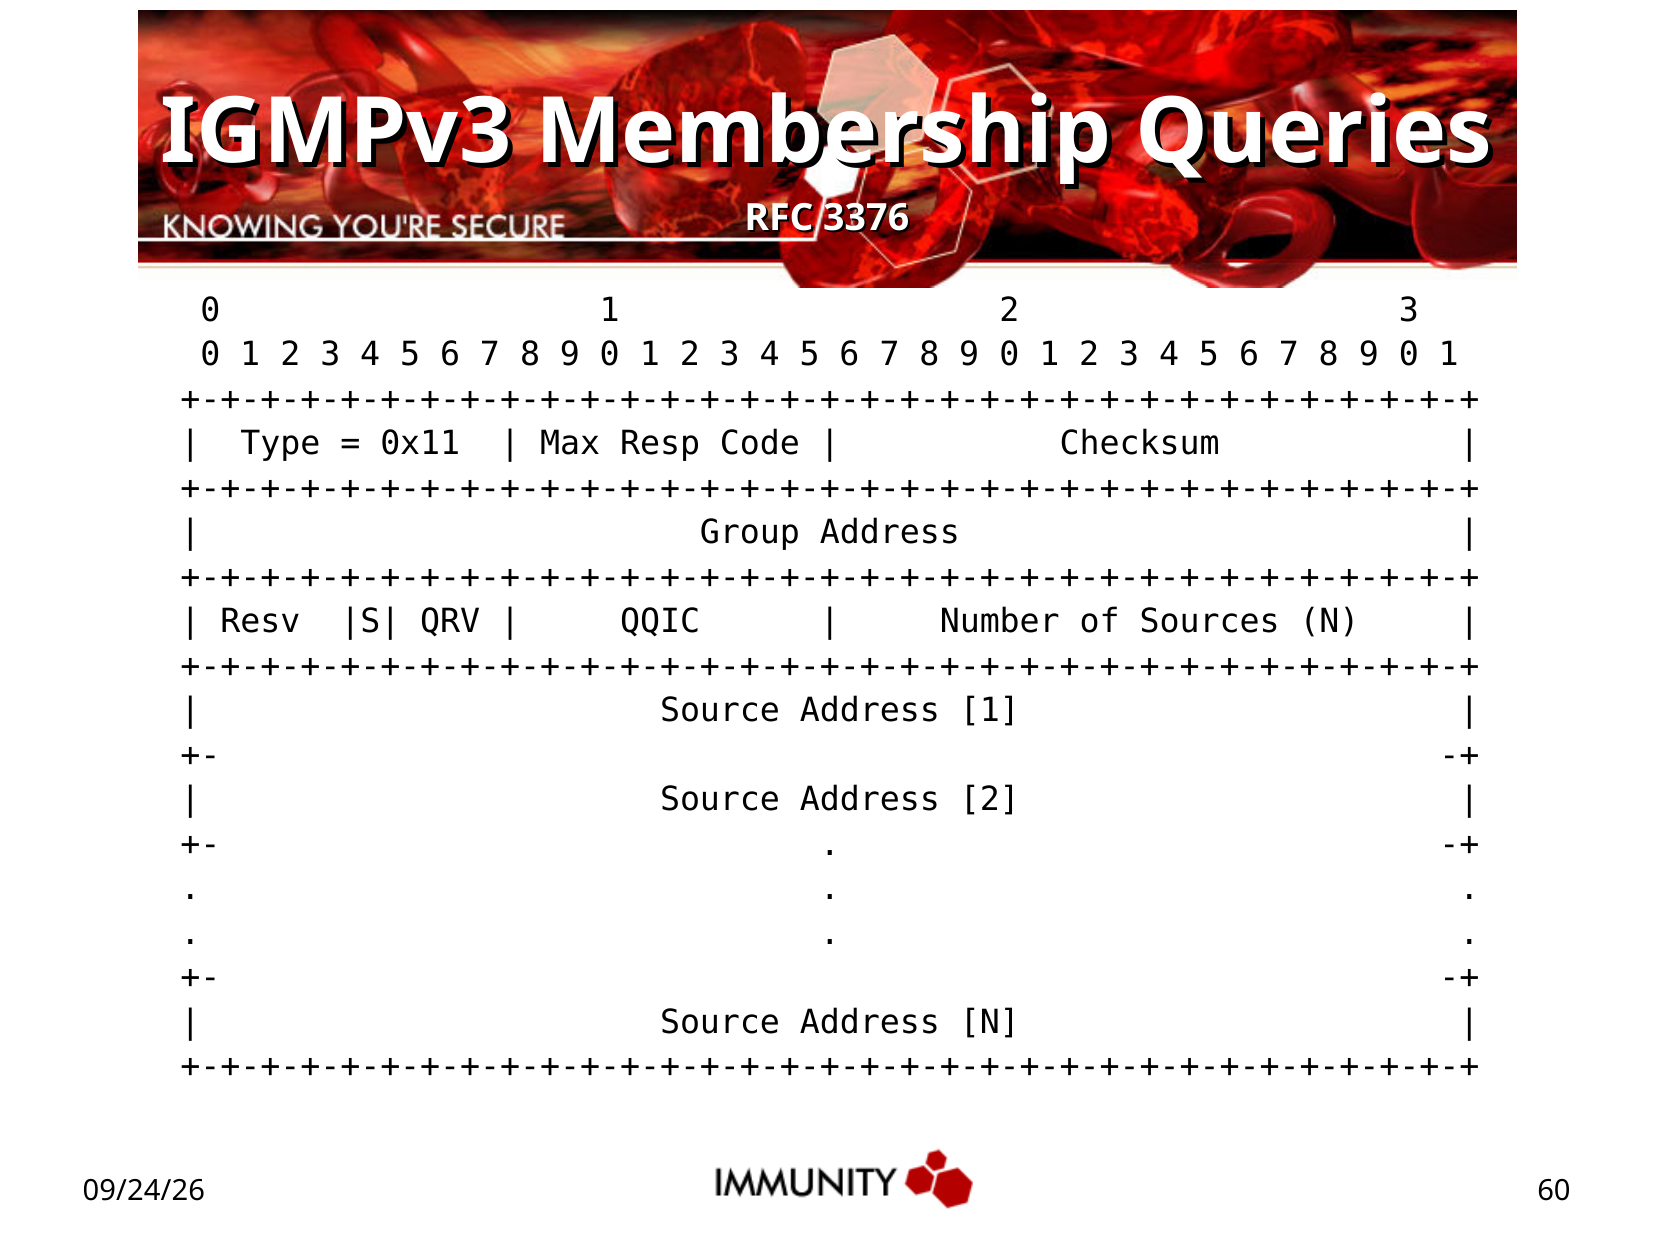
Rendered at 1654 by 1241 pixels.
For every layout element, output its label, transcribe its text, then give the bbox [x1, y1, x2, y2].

picture [694, 1131, 984, 1235]
picture [138, 10, 1517, 56]
title IGMPv3 Membership Queries RFC 3376 [82, 56, 1571, 250]
list 0 1 2 3 0 1 2 3 4 5 6 7 8 9 0 1 2 3 4 5 6 7 8 9 0 1 2 3 4 5 6 7 8 9 0 1 +-+-+-+-+-+-+-+-+-+-+-+-+-+-+-+-+-+-+-+-+-+-+-+-+-+-+-+-+-+-+-+-+ | Type = 0x11 | Max Resp Code | Checksum | +-+-+-+-+-+-+-+-+-+-+-+-+-+-+-+-+-+-+-+-+-+-+-+-+-+-+-+-+-+-+-+-+ | Group Address | +-+-+-+-+-+-+-+-+-+-+-+-+-+-+-+-+-+-+-+-+-+-+-+-+-+-+-+-+-+-+-+-+ | Resv |S| QRV | QQIC | Number of Sources (N) | +-+-+-+-+-+-+-+-+-+-+-+-+-+-+-+-+-+-+-+-+-+-+-+-+-+-+-+-+-+-+-+-+ | Source Address [1] | +- -+ | Source Address [2] | +- . -+ . . . . . . +- -+ | Source Address [N] | +-+-+-+-+-+-+-+-+-+-+-+-+-+-+-+-+-+-+-+-+-+-+-+-+-+-+-+-+-+-+-+-+ [82, 290, 1571, 1131]
picture [138, 250, 1517, 288]
